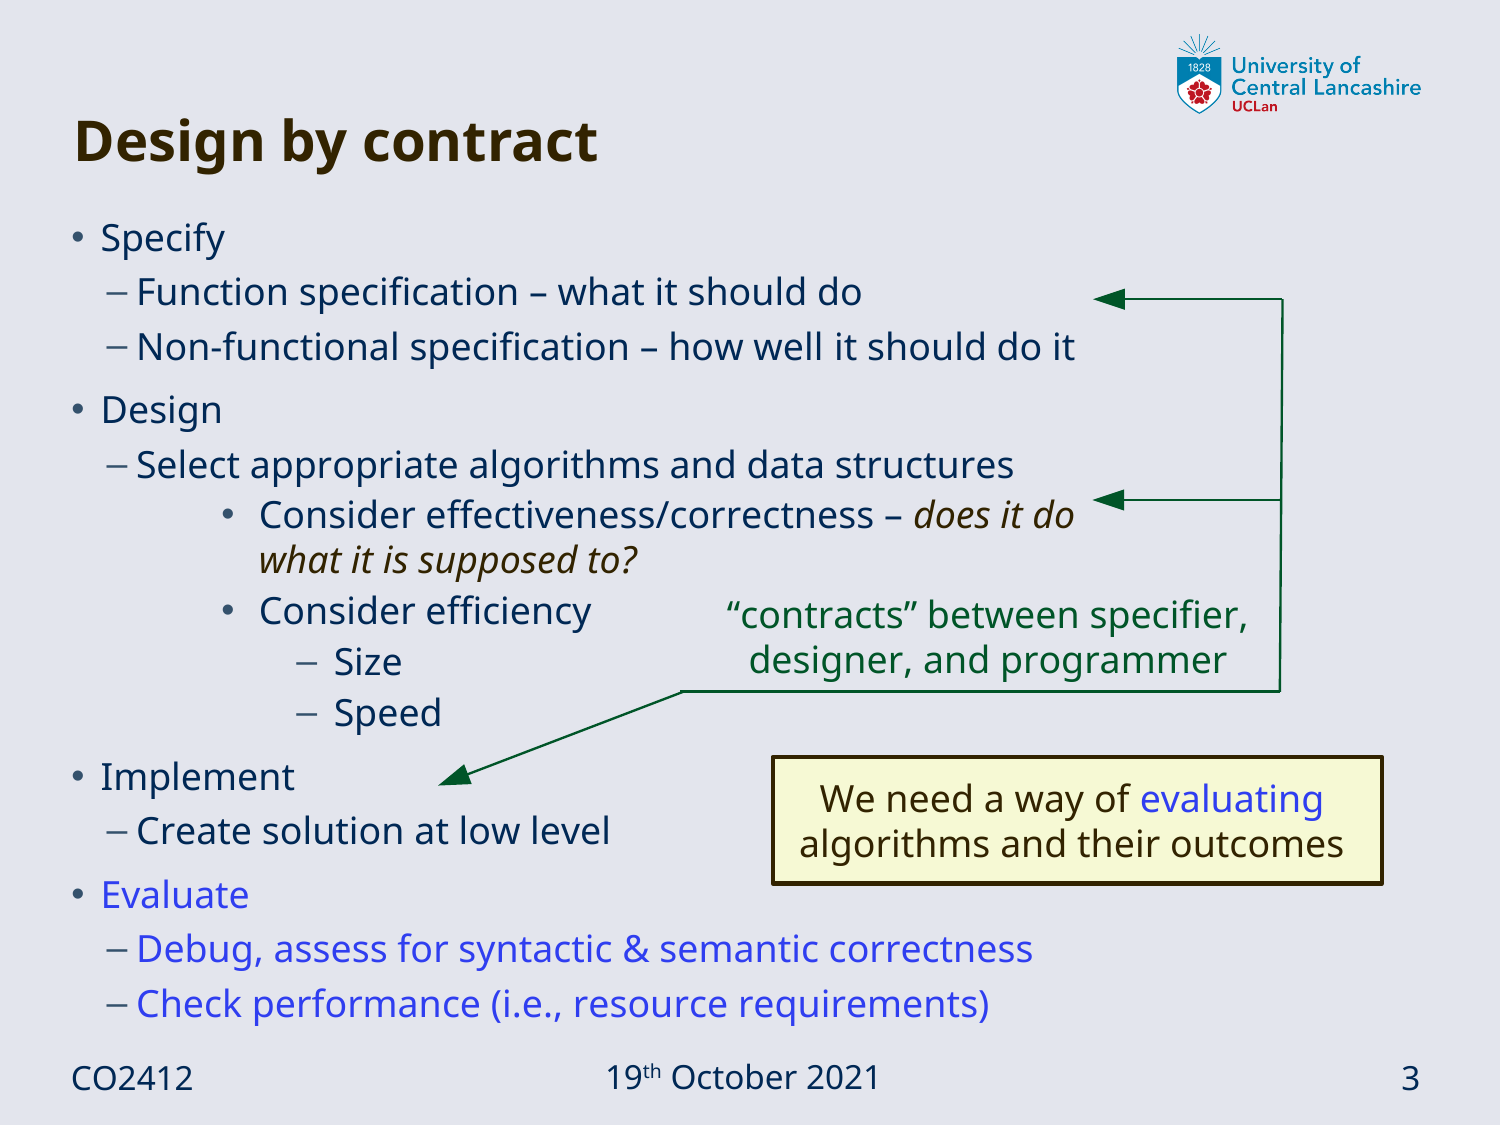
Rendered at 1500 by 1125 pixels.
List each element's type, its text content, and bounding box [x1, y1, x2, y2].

picture [1177, 34, 1421, 93]
text_box Specify Function specification – what it should do Non-functional specification – how well it should do it Design Select appropriate algorithms and data structures Consider effectiveness/correctness – does it do what it is supposed to? Consider efficiency Size Speed Implement Create solution at low level Evaluate Debug, assess for syntactic & semantic correctness Check performance (i.e., resource requirements) [71, 213, 1119, 932]
text_box [1119, 757, 1383, 884]
title Design by contract [58, 93, 1475, 186]
text_box “contracts” between specifier, designer, and programmer [699, 583, 1278, 689]
text_box We need a way of evaluating algorithms and their outcomes [762, 767, 1382, 873]
